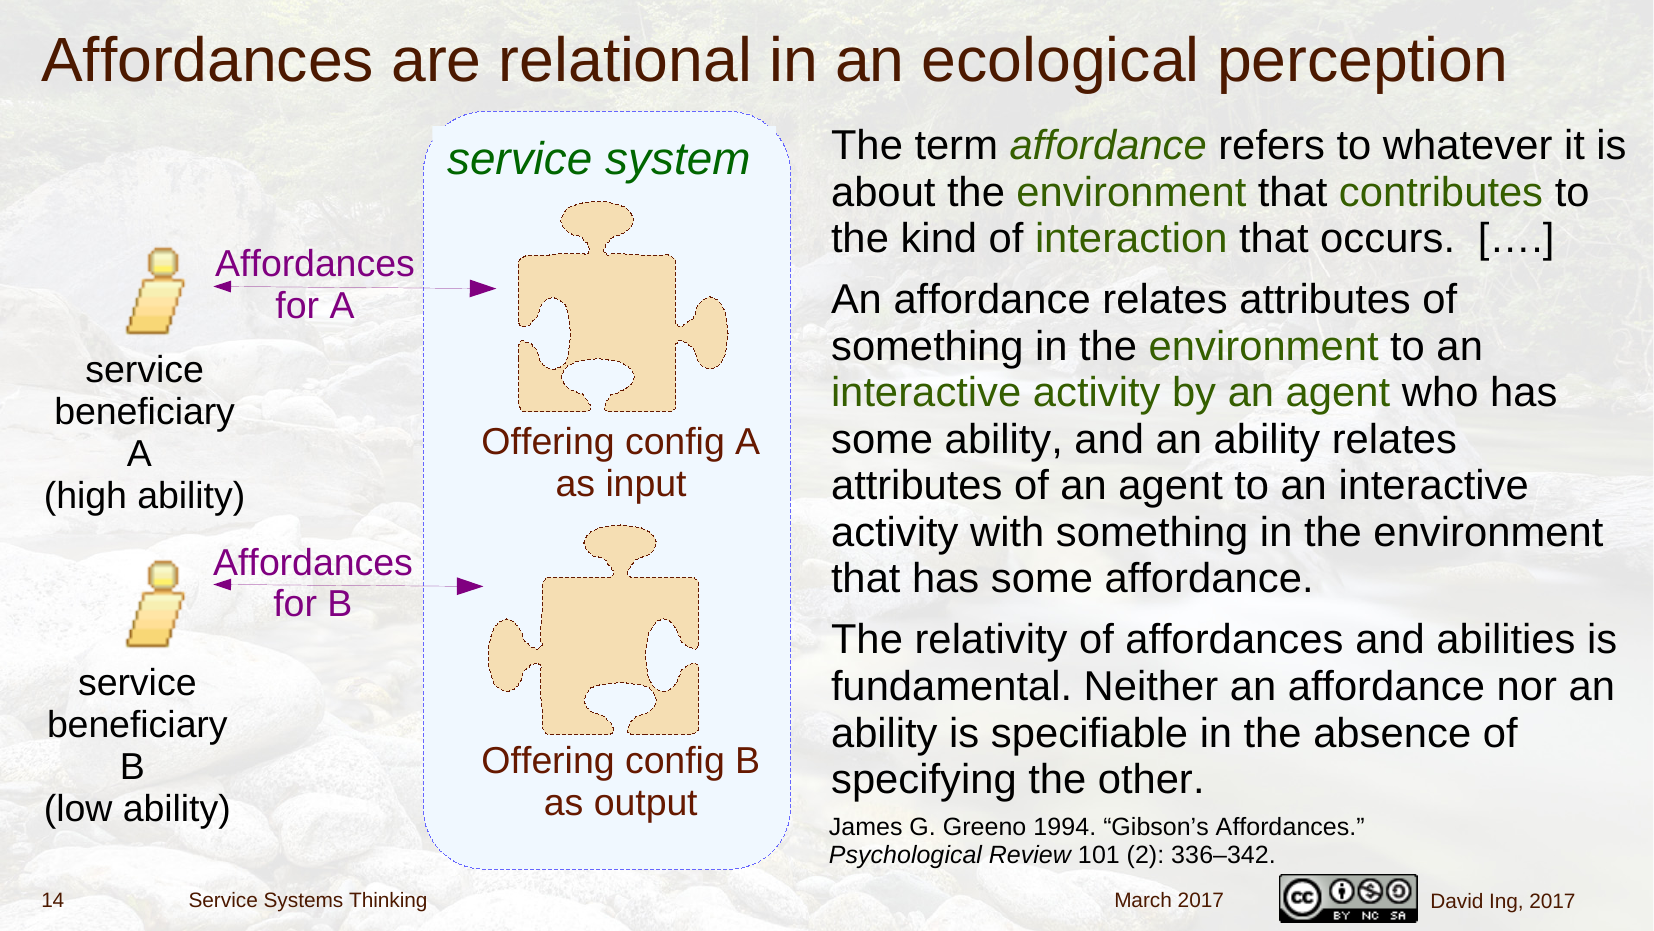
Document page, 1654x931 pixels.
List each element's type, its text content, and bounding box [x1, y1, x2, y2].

text_box James G. Greeno 1994. “Gibson’s Affordances.” Psychological Review 101 (2): 336–342. [828, 812, 1457, 869]
text_box service system [432, 126, 777, 192]
text_box Affordances for A [200, 235, 460, 334]
text_box Offering config B as output [466, 732, 785, 831]
text_box [444, 111, 769, 126]
title Affordances are relational in an ecological perception [41, 30, 1613, 155]
text_box Offering config A as input [466, 413, 789, 512]
text_box The term affordance refers to whatever it is about the environment that contributes to the kind of interaction that occurs. [….] An affordance relates attributes of something in the environment to an interactive activity by an agent who has some ability, and an ability relates attributes of an agent to an interactive activity with something in the environment that has some affordance. The relativity of affordances and abilities is fundamental. Neither an affordance nor an ability is specifiable in the absence of specifying the other. [816, 114, 1643, 810]
text_box service beneficiary B (low ability) [29, 654, 289, 838]
text_box service beneficiary A (high ability) [29, 341, 289, 525]
text_box Affordances for B [198, 533, 458, 633]
picture [0, 0, 1654, 931]
text_box [423, 134, 791, 870]
